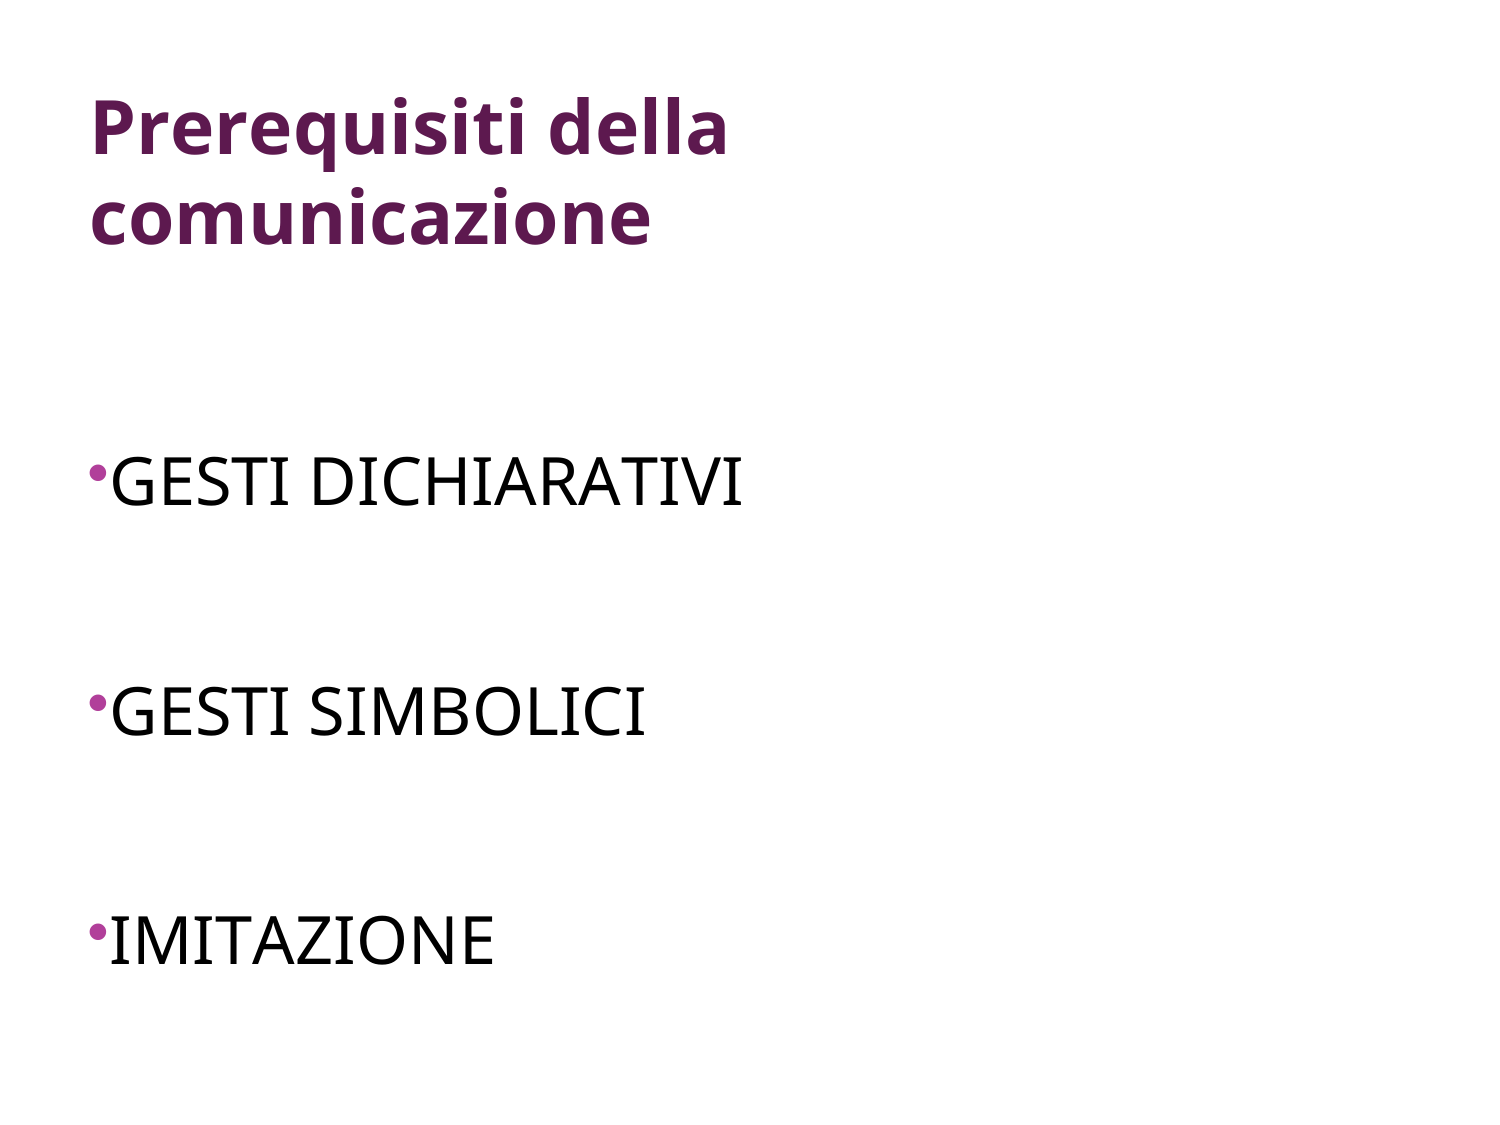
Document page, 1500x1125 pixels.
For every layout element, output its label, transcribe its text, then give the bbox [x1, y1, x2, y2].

title Prerequisiti della comunicazione [75, 72, 1263, 260]
list GESTI DICHIARATIVI GESTI SIMBOLICI IMITAZIONE [75, 311, 1263, 1107]
